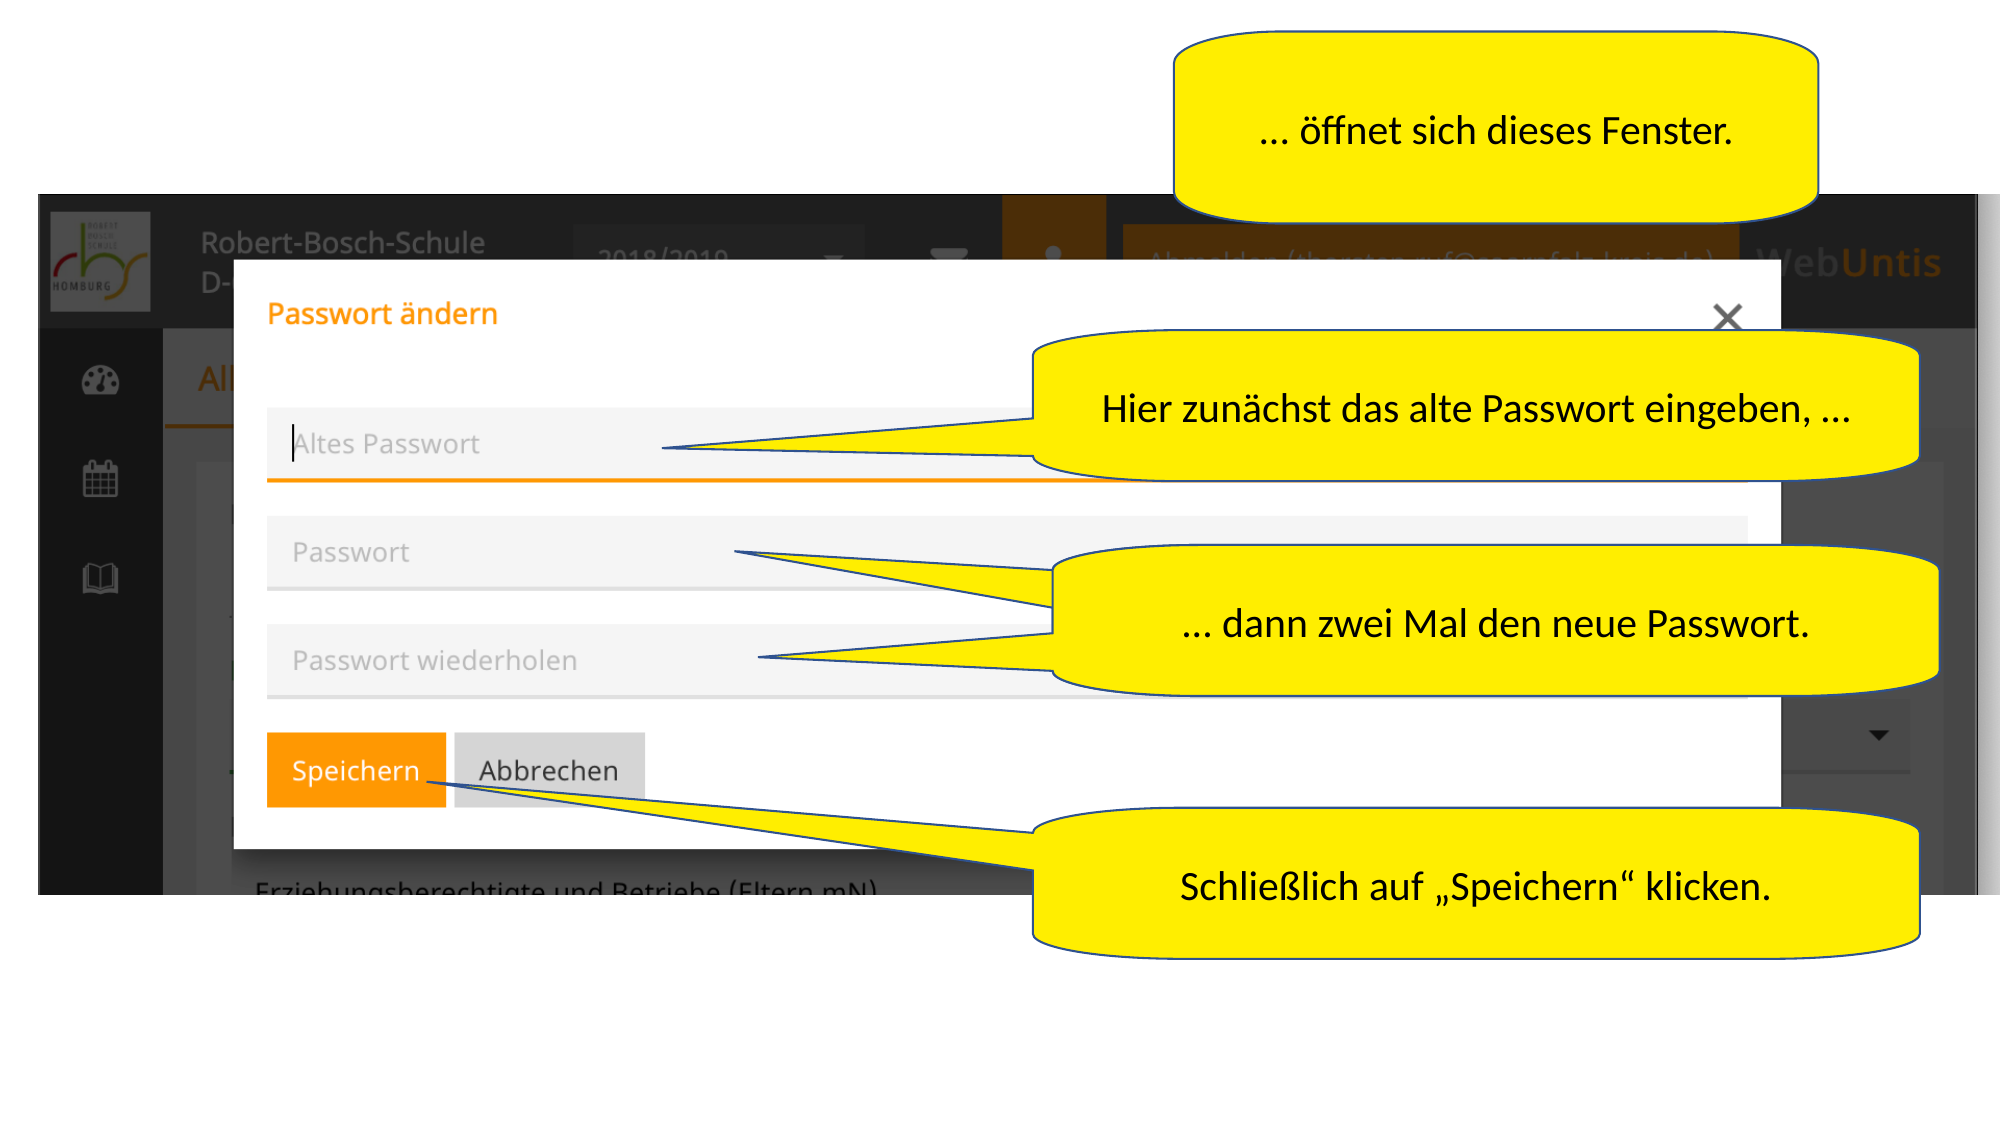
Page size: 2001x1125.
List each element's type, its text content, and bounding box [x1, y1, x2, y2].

text_box Schließlich auf „Speichern“ klicken. [426, 781, 1920, 959]
text_box Hier zunächst das alte Passwort eingeben, … [661, 330, 1920, 482]
text_box ... öffnet sich dieses Fenster. [1173, 31, 1819, 224]
picture [38, 195, 2000, 895]
text_box ... dann zwei Mal den neue Passwort. [734, 551, 1052, 608]
text_box ... dann zwei Mal den neue Passwort. [758, 544, 1940, 697]
